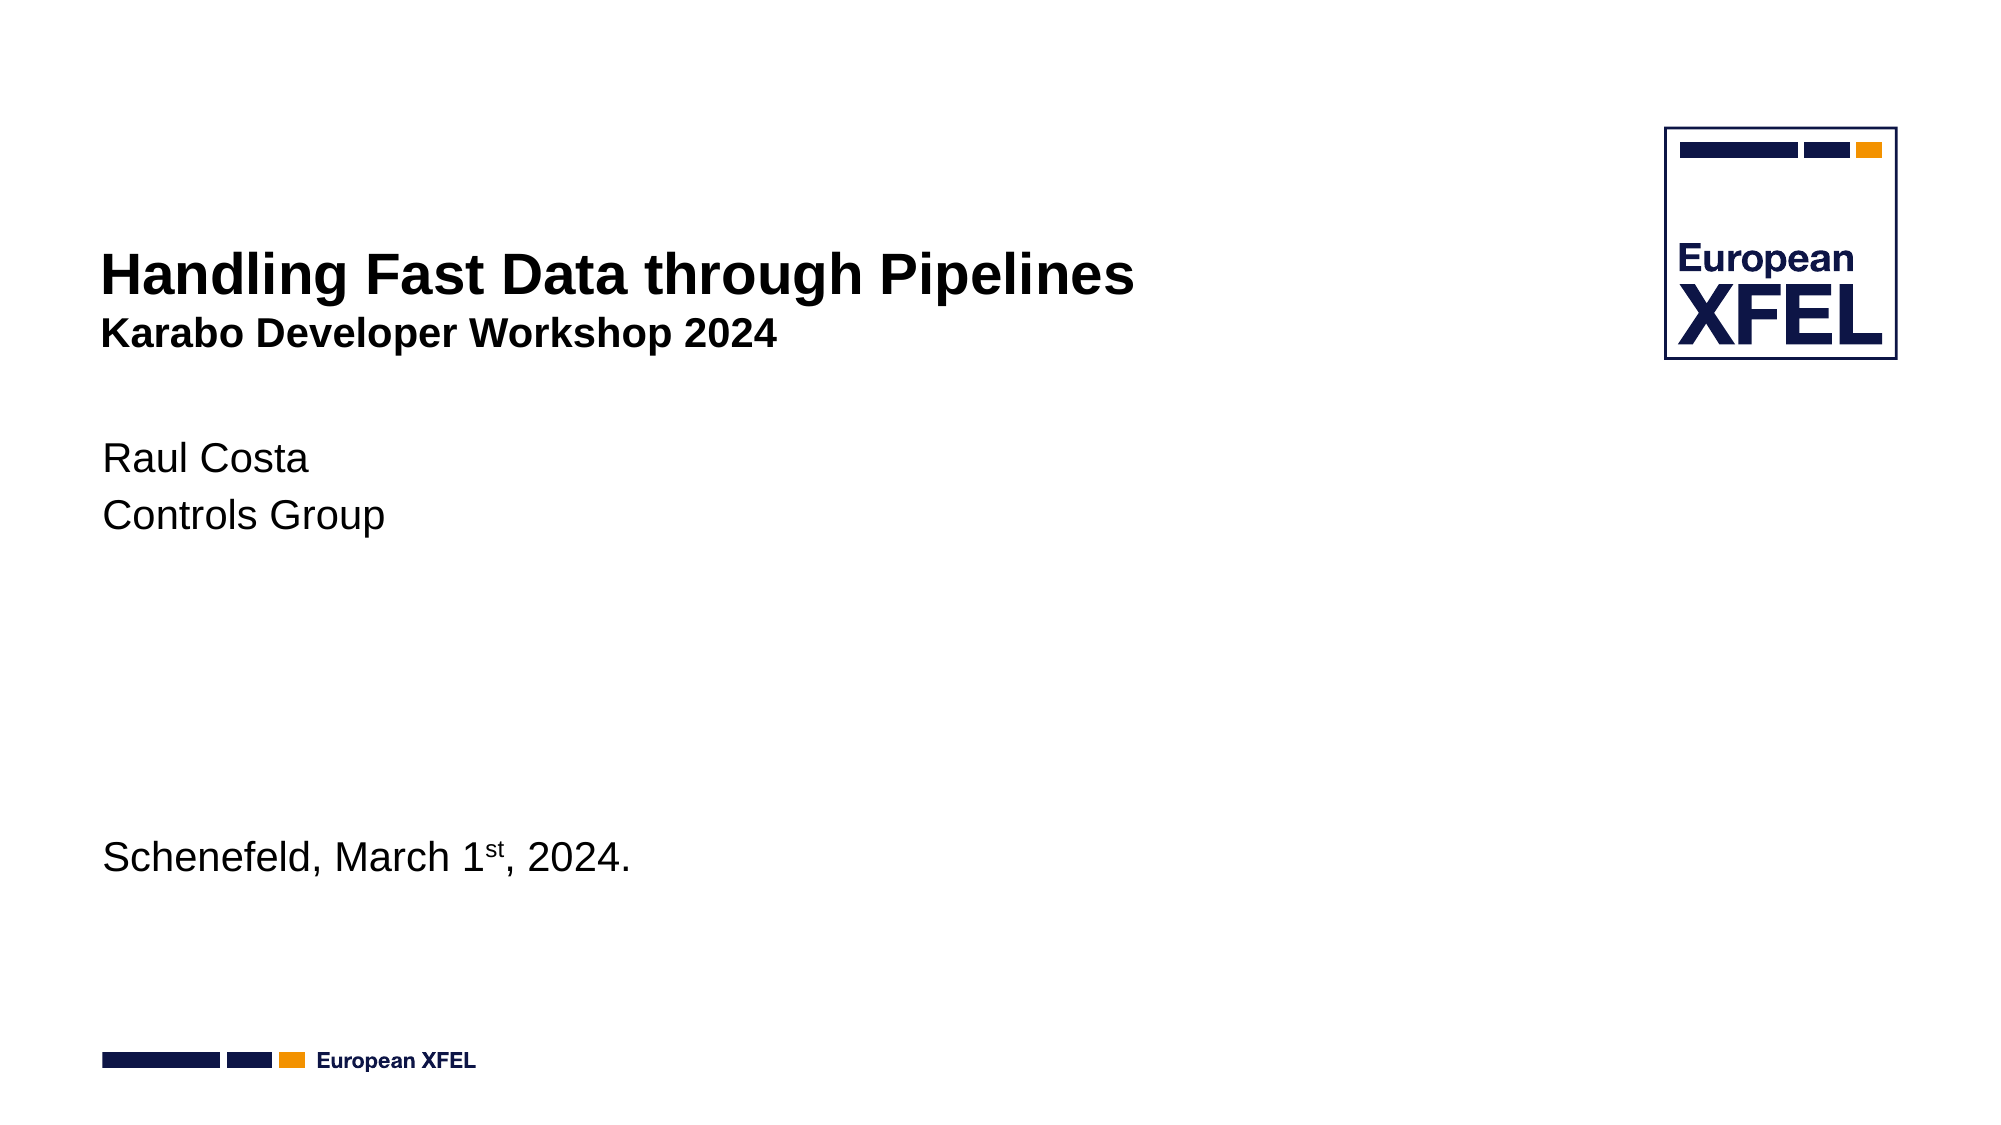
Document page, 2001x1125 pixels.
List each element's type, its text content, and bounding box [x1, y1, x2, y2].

subtitle Raul Costa Controls Group Schenefeld, March 1st, 2024. [102, 423, 1422, 971]
title Handling Fast Data through Pipelines Karabo Developer Workshop 2024 [100, 183, 1420, 357]
